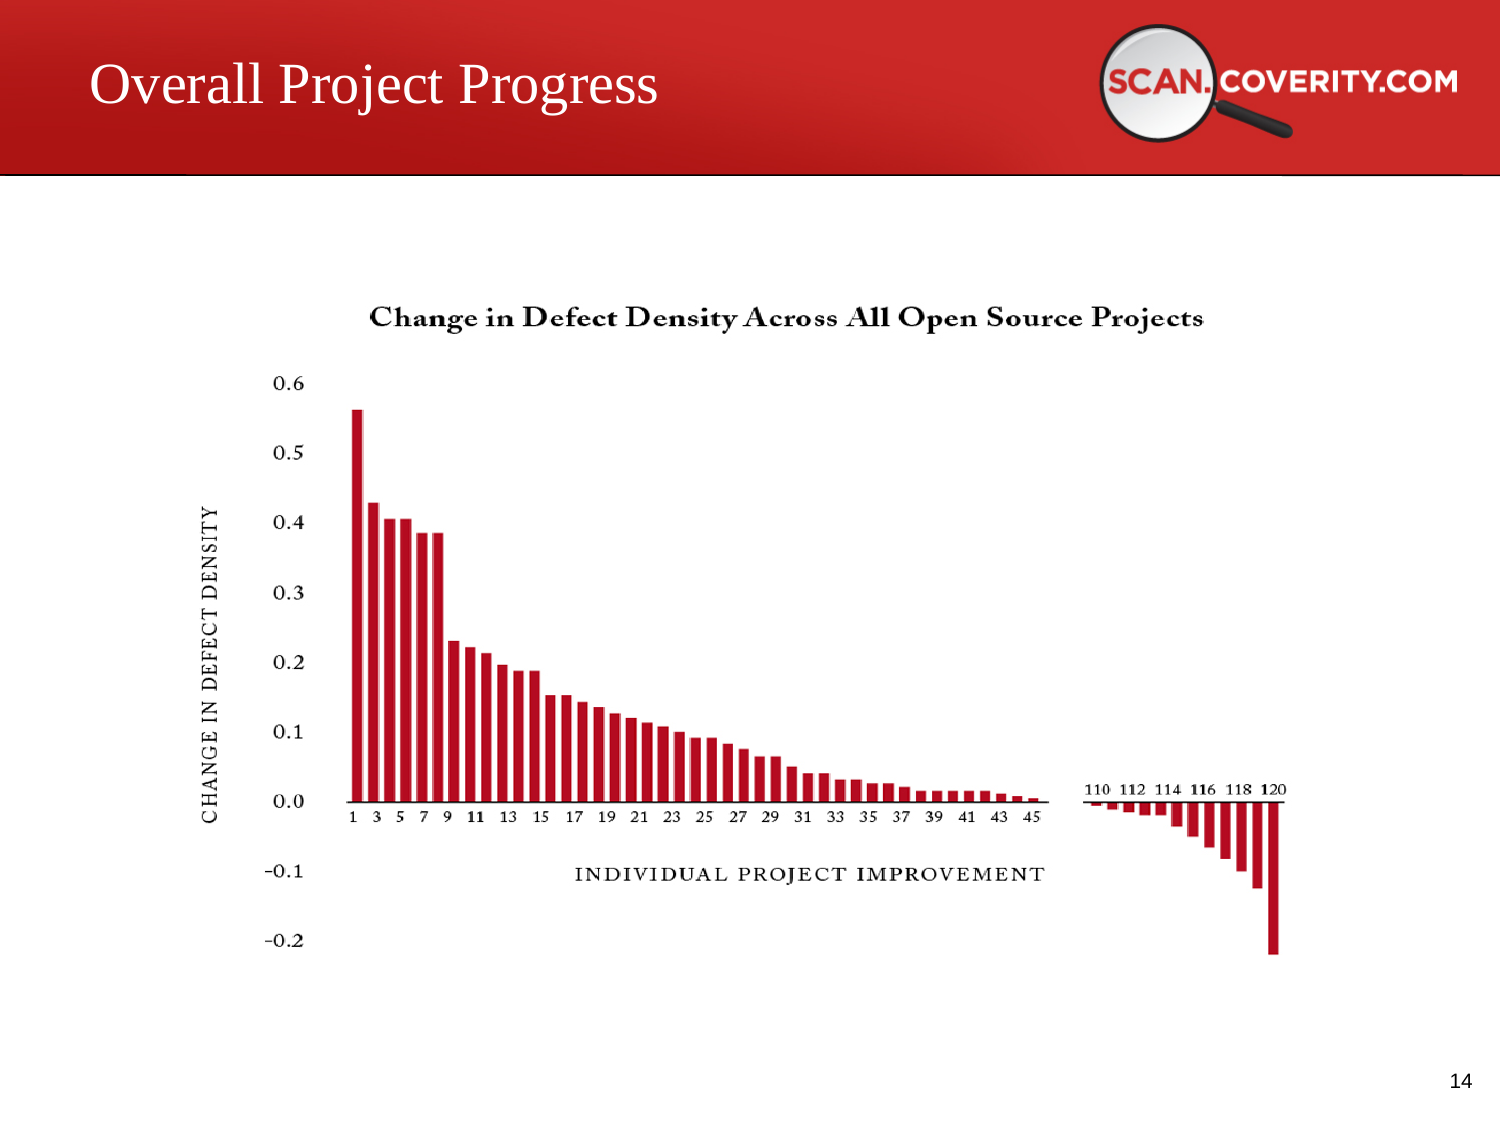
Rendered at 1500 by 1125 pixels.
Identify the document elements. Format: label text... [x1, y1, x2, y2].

picture [0, 0, 1500, 174]
picture [99, 247, 1476, 1051]
title Overall Project Progress [74, 24, 1100, 143]
